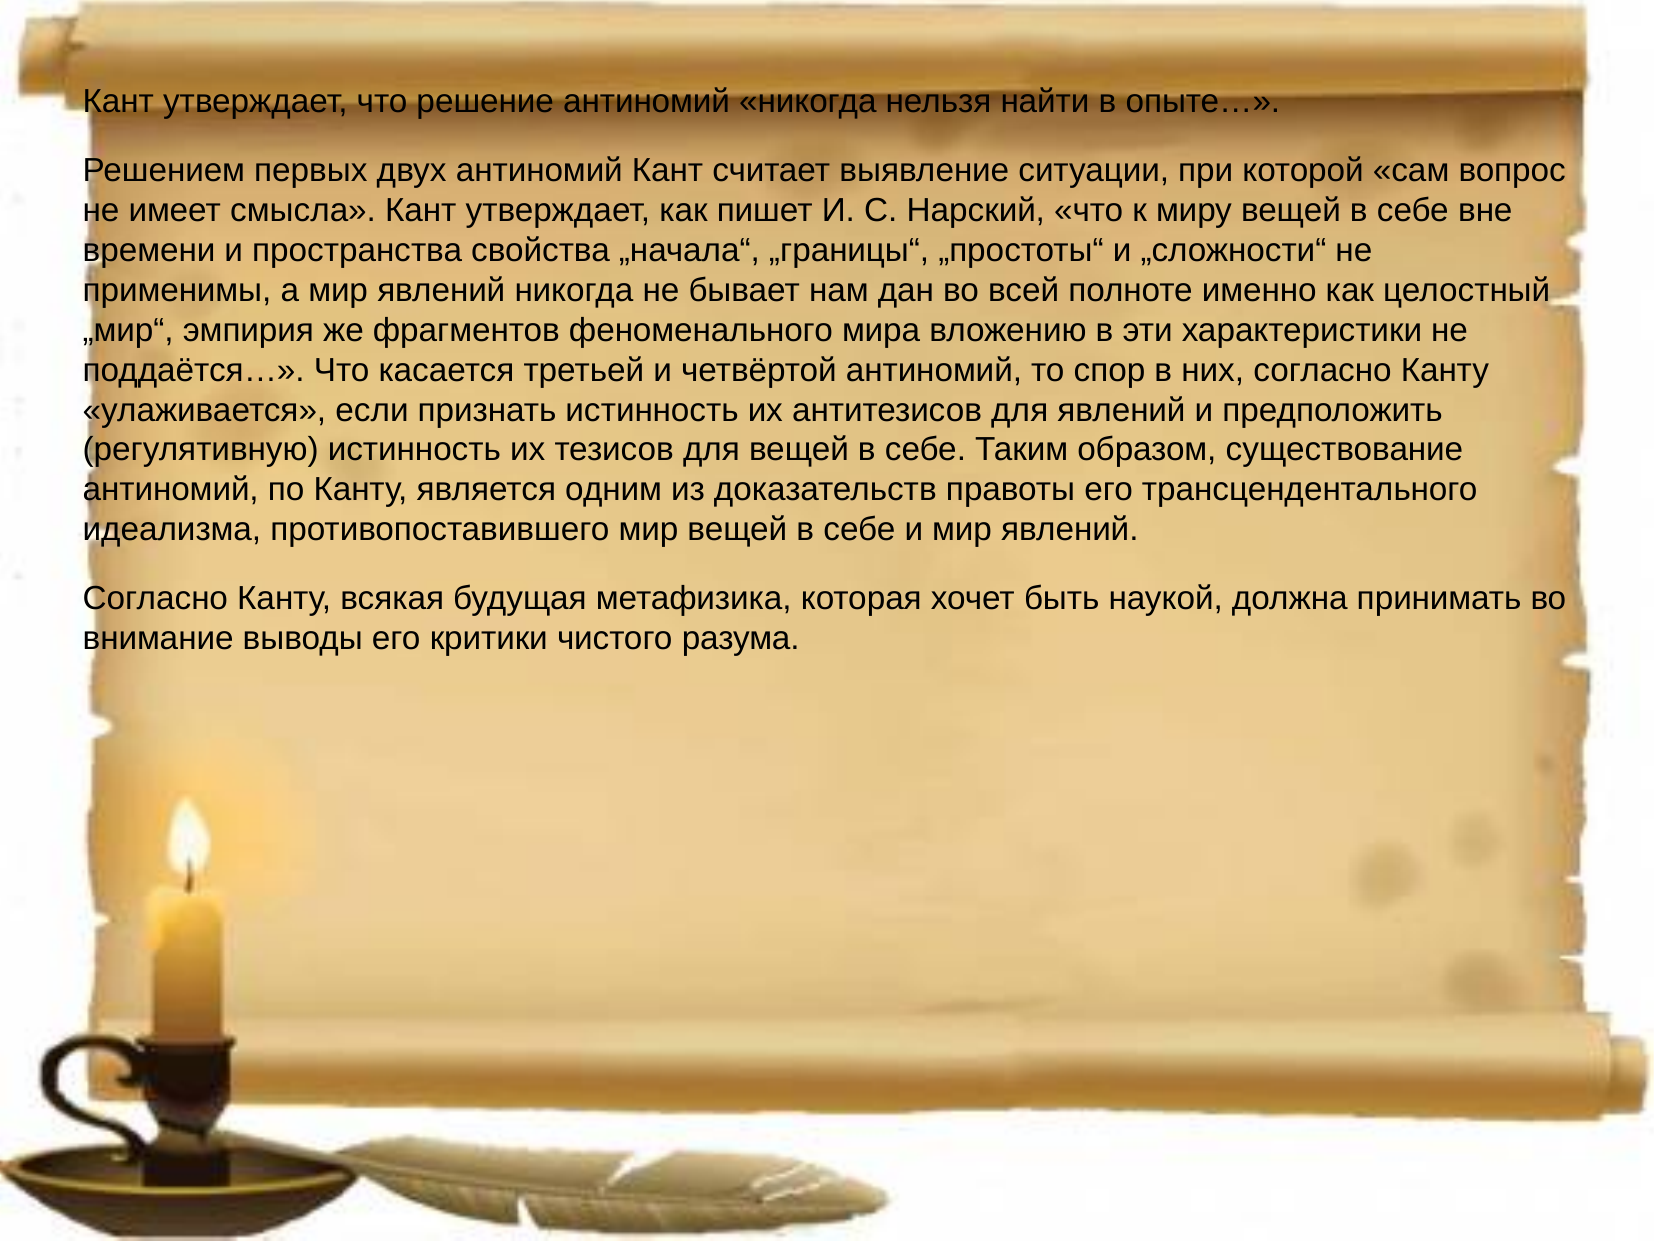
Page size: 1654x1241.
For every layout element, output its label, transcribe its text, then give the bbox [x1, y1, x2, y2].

list Кант утверждает, что решение антиномий «никогда нельзя найти в опыте…». Решением первых двух антиномий Кант считает выявление ситуации, при которой «сам вопрос не имеет смысла». Кант утверждает, как пишет И. С. Нарский, «что к миру вещей в себе вне времени и пространства свойства „начала“, „границы“, „простоты“ и „сложности“ не применимы, а мир явлений никогда не бывает нам дан во всей полноте именно как целостный „мир“, эмпирия же фрагментов феноменального мира вложению в эти характеристики не поддаётся…». Что касается третьей и четвёртой антиномий, то спор в них, согласно Канту «улаживается», если признать истинность их антитезисов для явлений и предположить (регулятивную) истинность их тезисов для вещей в себе. Таким образом, существование антиномий, по Канту, является одним из доказательств правоты его трансцендентального идеализма, противопоставившего мир вещей в себе и мир явлений. Согласно Канту, всякая будущая метафизика, которая хочет быть наукой, должна принимать во внимание выводы его критики чистого разума. [82, 79, 1571, 898]
picture [0, 0, 1654, 1241]
